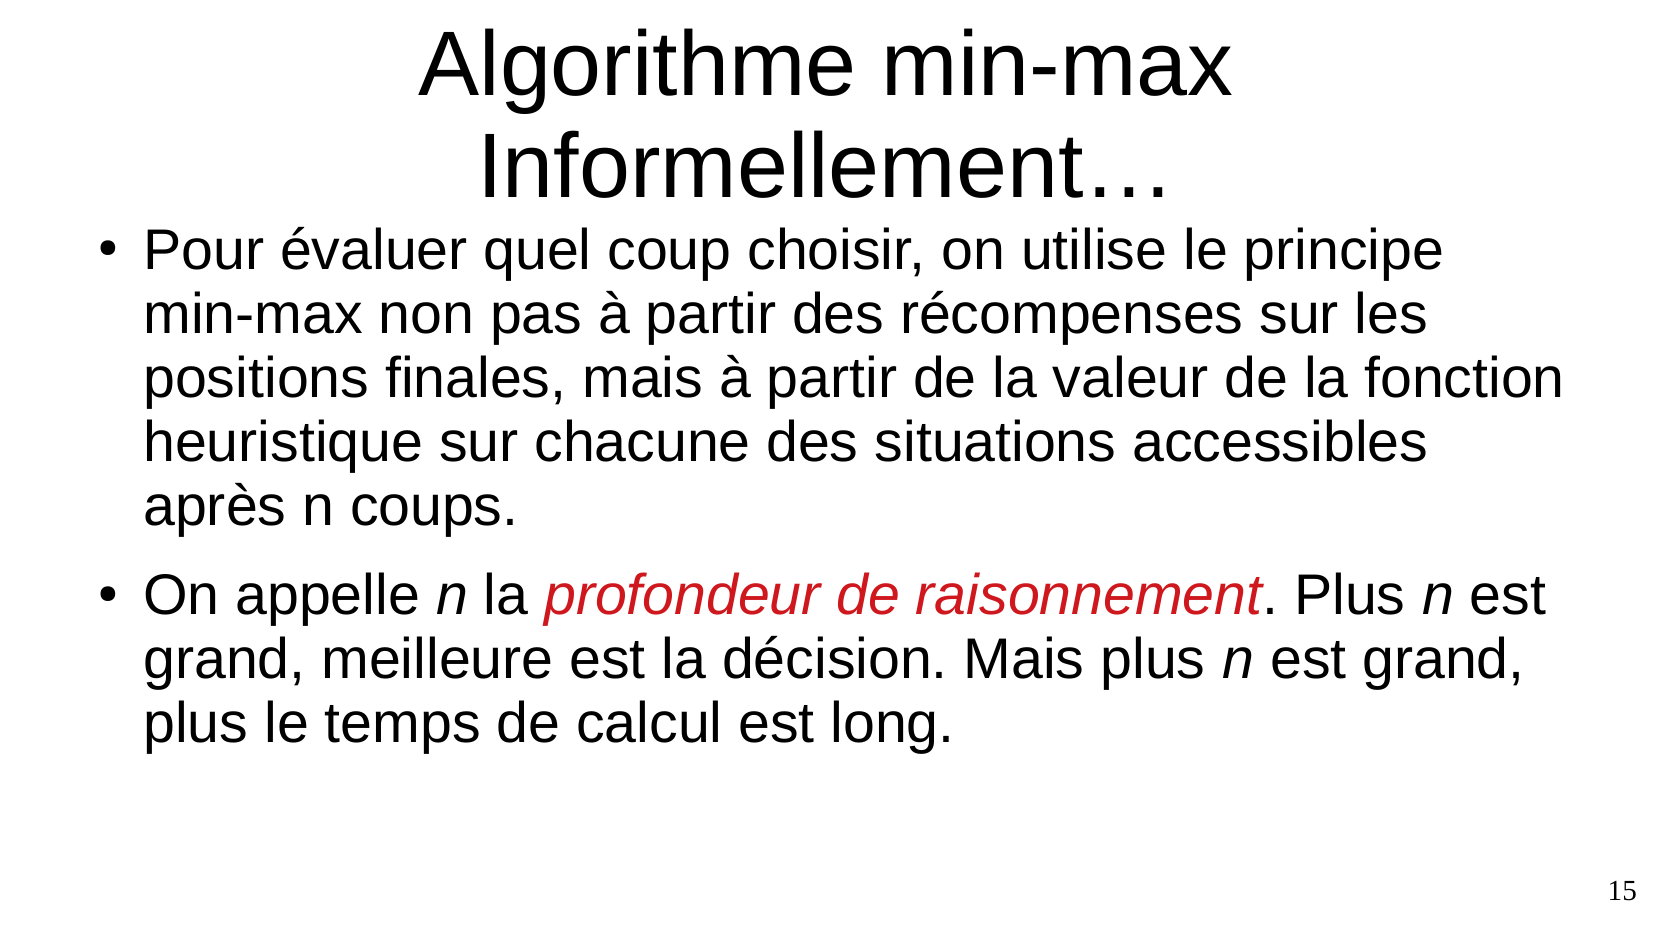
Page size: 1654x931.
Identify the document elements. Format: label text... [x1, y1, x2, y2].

list Pour évaluer quel coup choisir, on utilise le principe min-max non pas à partir des récompenses sur les positions finales, mais à partir de la valeur de la fonction heuristique sur chacune des situations accessibles après n coups. On appelle n la profondeur de raisonnement. Plus n est grand, meilleure est la décision. Mais plus n est grand, plus le temps de calcul est long. [82, 217, 1571, 758]
title Algorithme min-max Informellement… [82, 12, 1571, 217]
